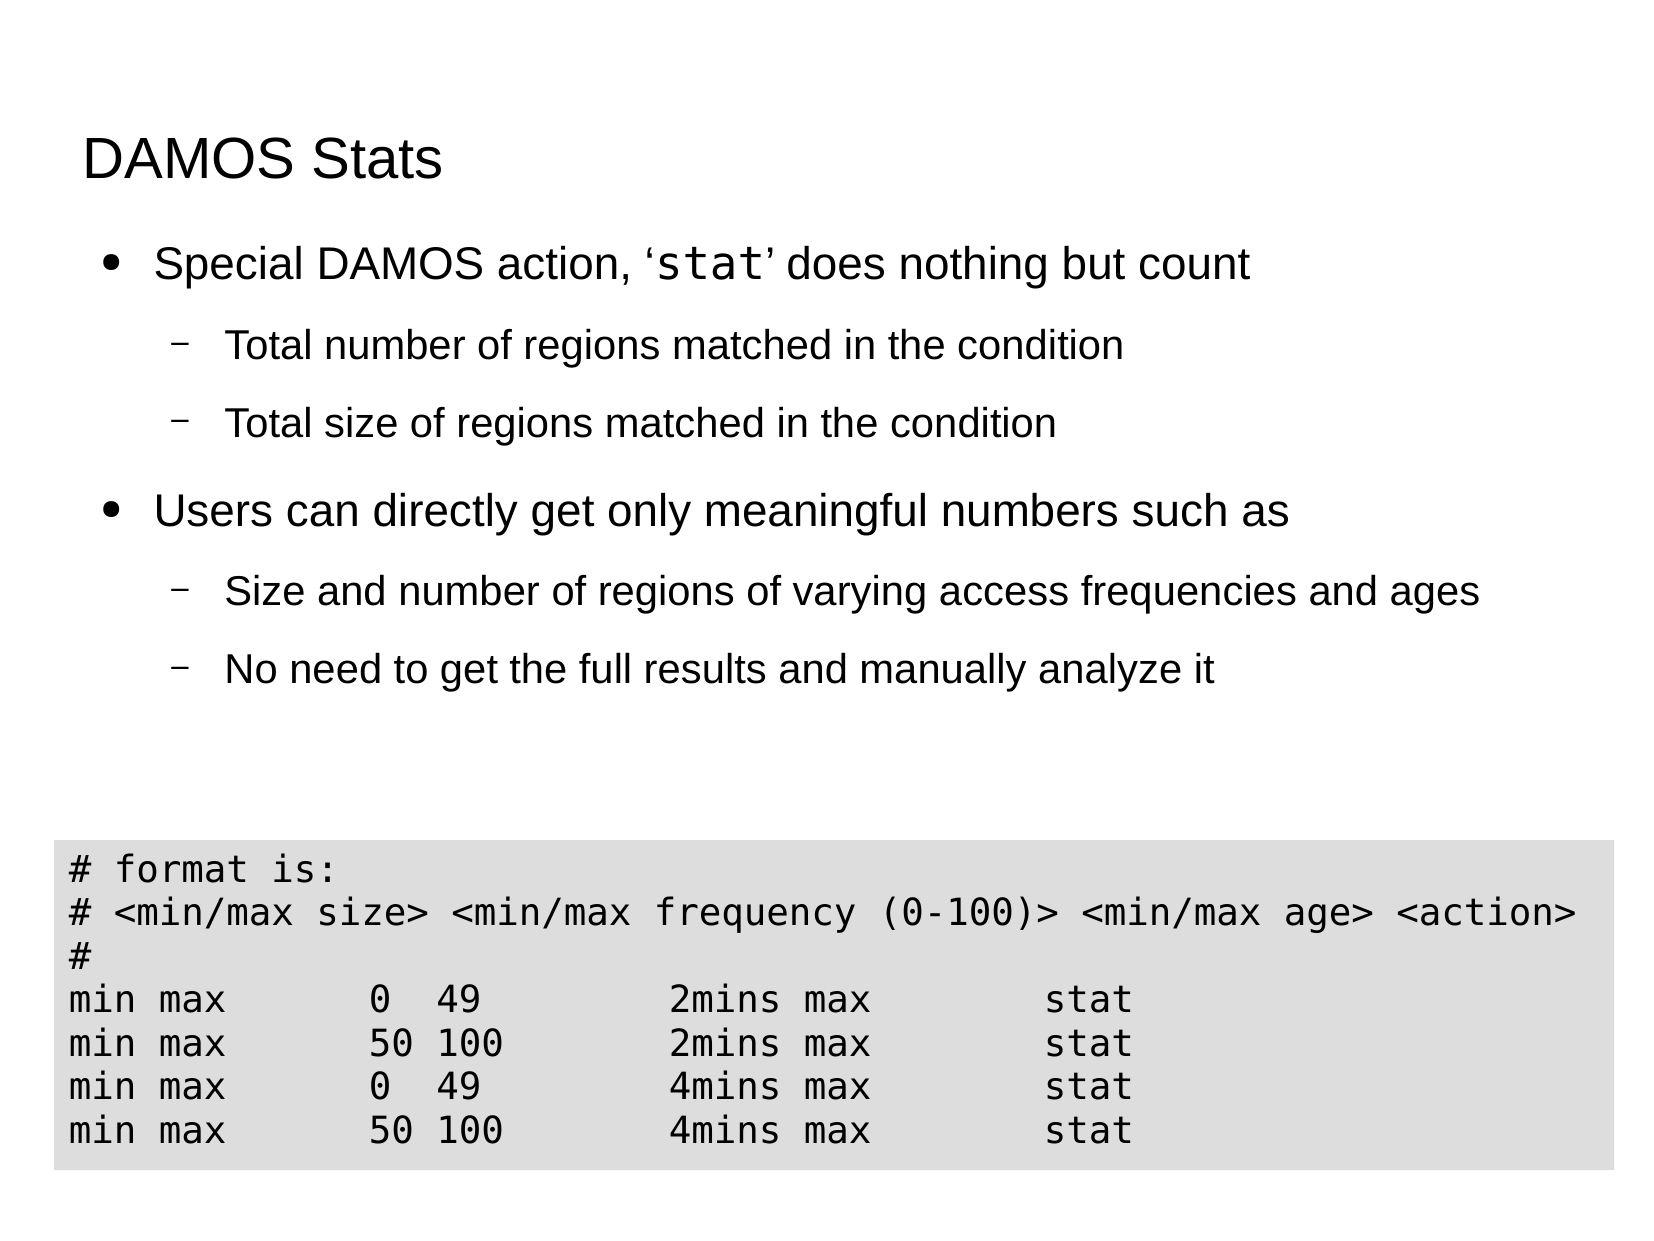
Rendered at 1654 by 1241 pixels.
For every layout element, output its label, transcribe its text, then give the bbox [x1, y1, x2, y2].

text_box # format is: # <min/max size> <min/max frequency (0-100)> <min/max age> <action> # min max 0 49 2mins max stat min max 50 100 2mins max stat min max 0 49 4mins max stat min max 50 100 4mins max stat [54, 840, 1615, 1171]
list Special DAMOS action, ‘stat’ does nothing but count Total number of regions matched in the condition Total size of regions matched in the condition Users can directly get only meaningful numbers such as Size and number of regions of varying access frequencies and ages No need to get the full results and manually analyze it [82, 236, 1571, 840]
title DAMOS Stats [82, 108, 1571, 210]
